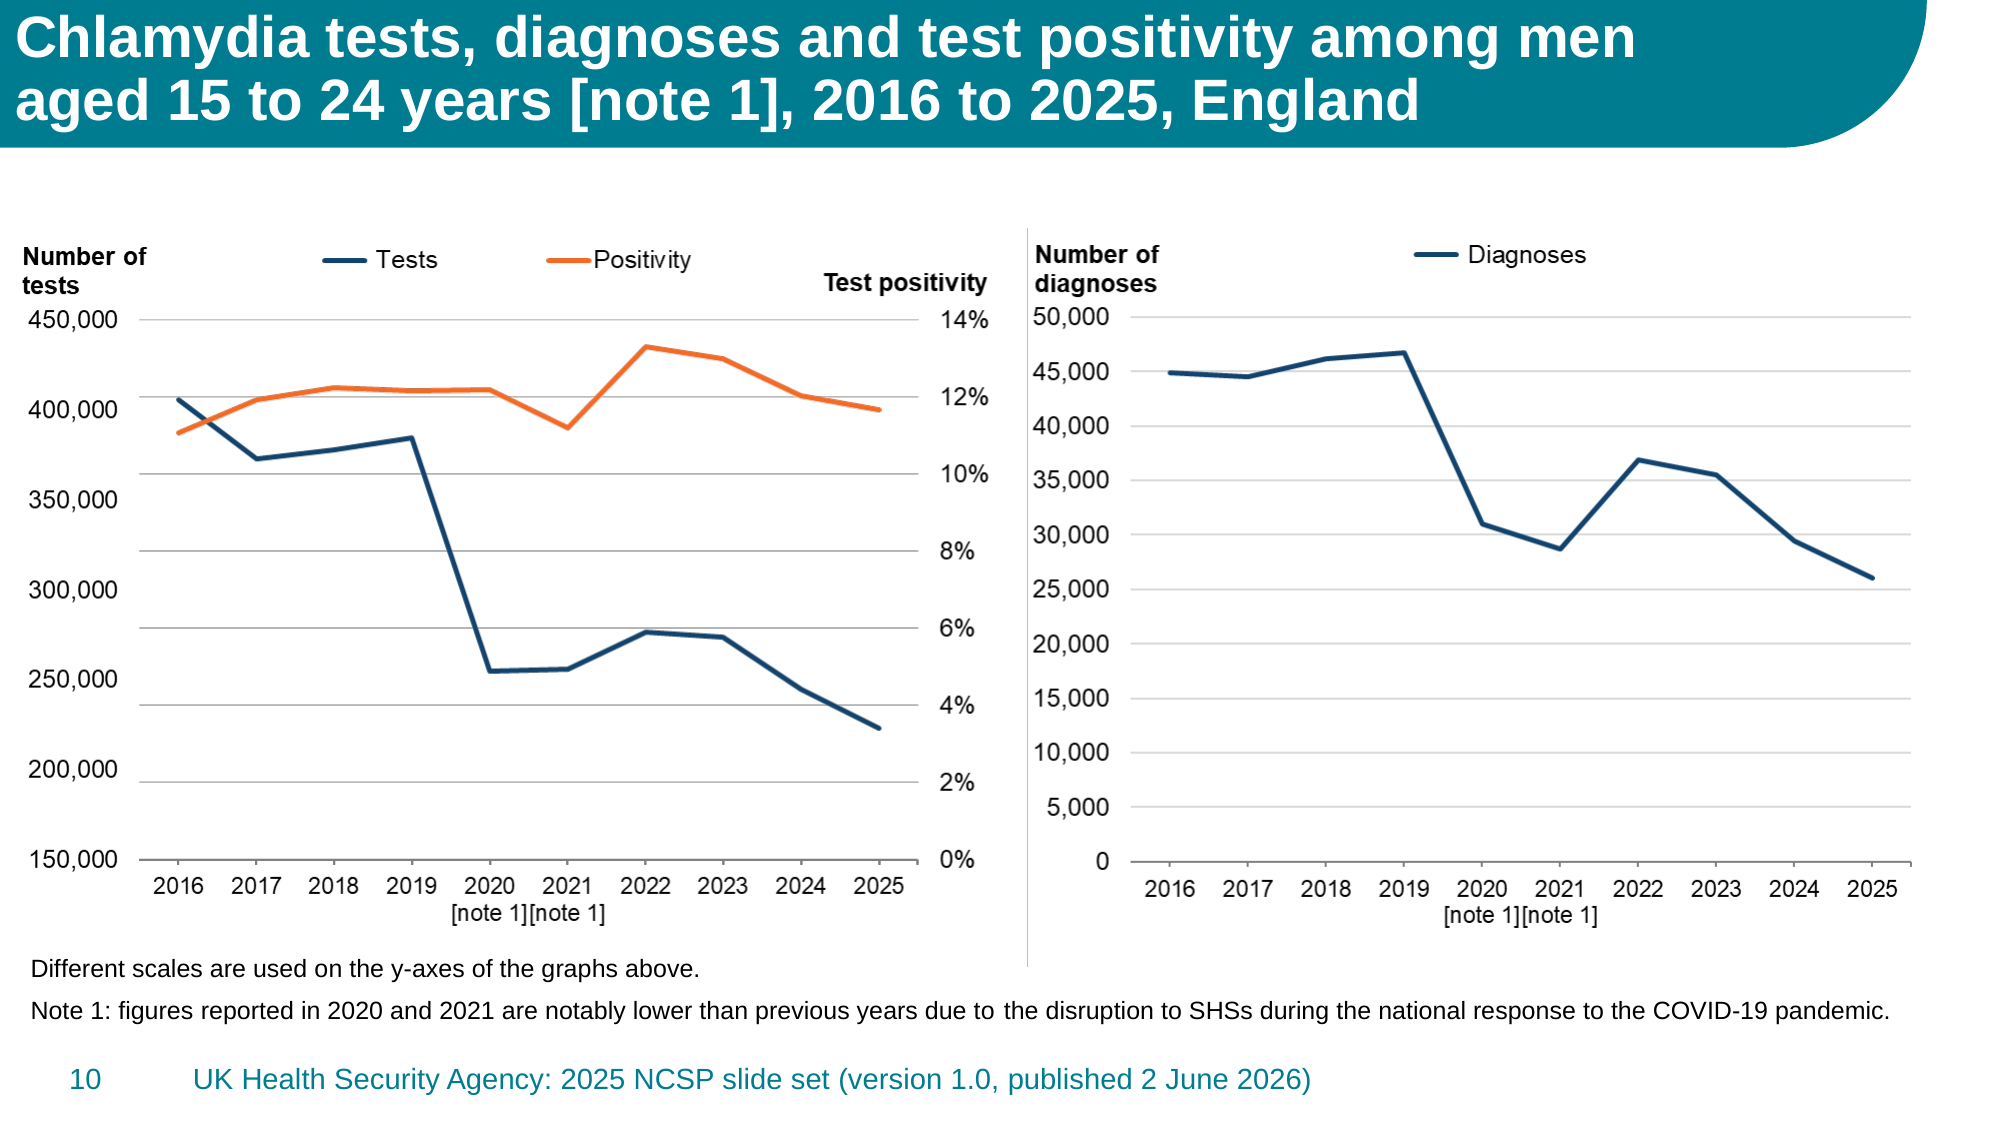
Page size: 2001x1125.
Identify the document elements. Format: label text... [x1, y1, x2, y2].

text_box Different scales are used on the y-axes of the graphs above. Note 1: figures reported in 2020 and 2021 are notably lower than previous years due to the disruption to SHSs during the national response to the COVID-19 pandemic. [15, 944, 1920, 1034]
picture [15, 228, 1974, 967]
title Chlamydia tests, diagnoses and test positivity among men aged 15 to 24 years [note 1], 2016 to 2025, England [0, 0, 1726, 121]
text_box [54, 1053, 152, 1112]
